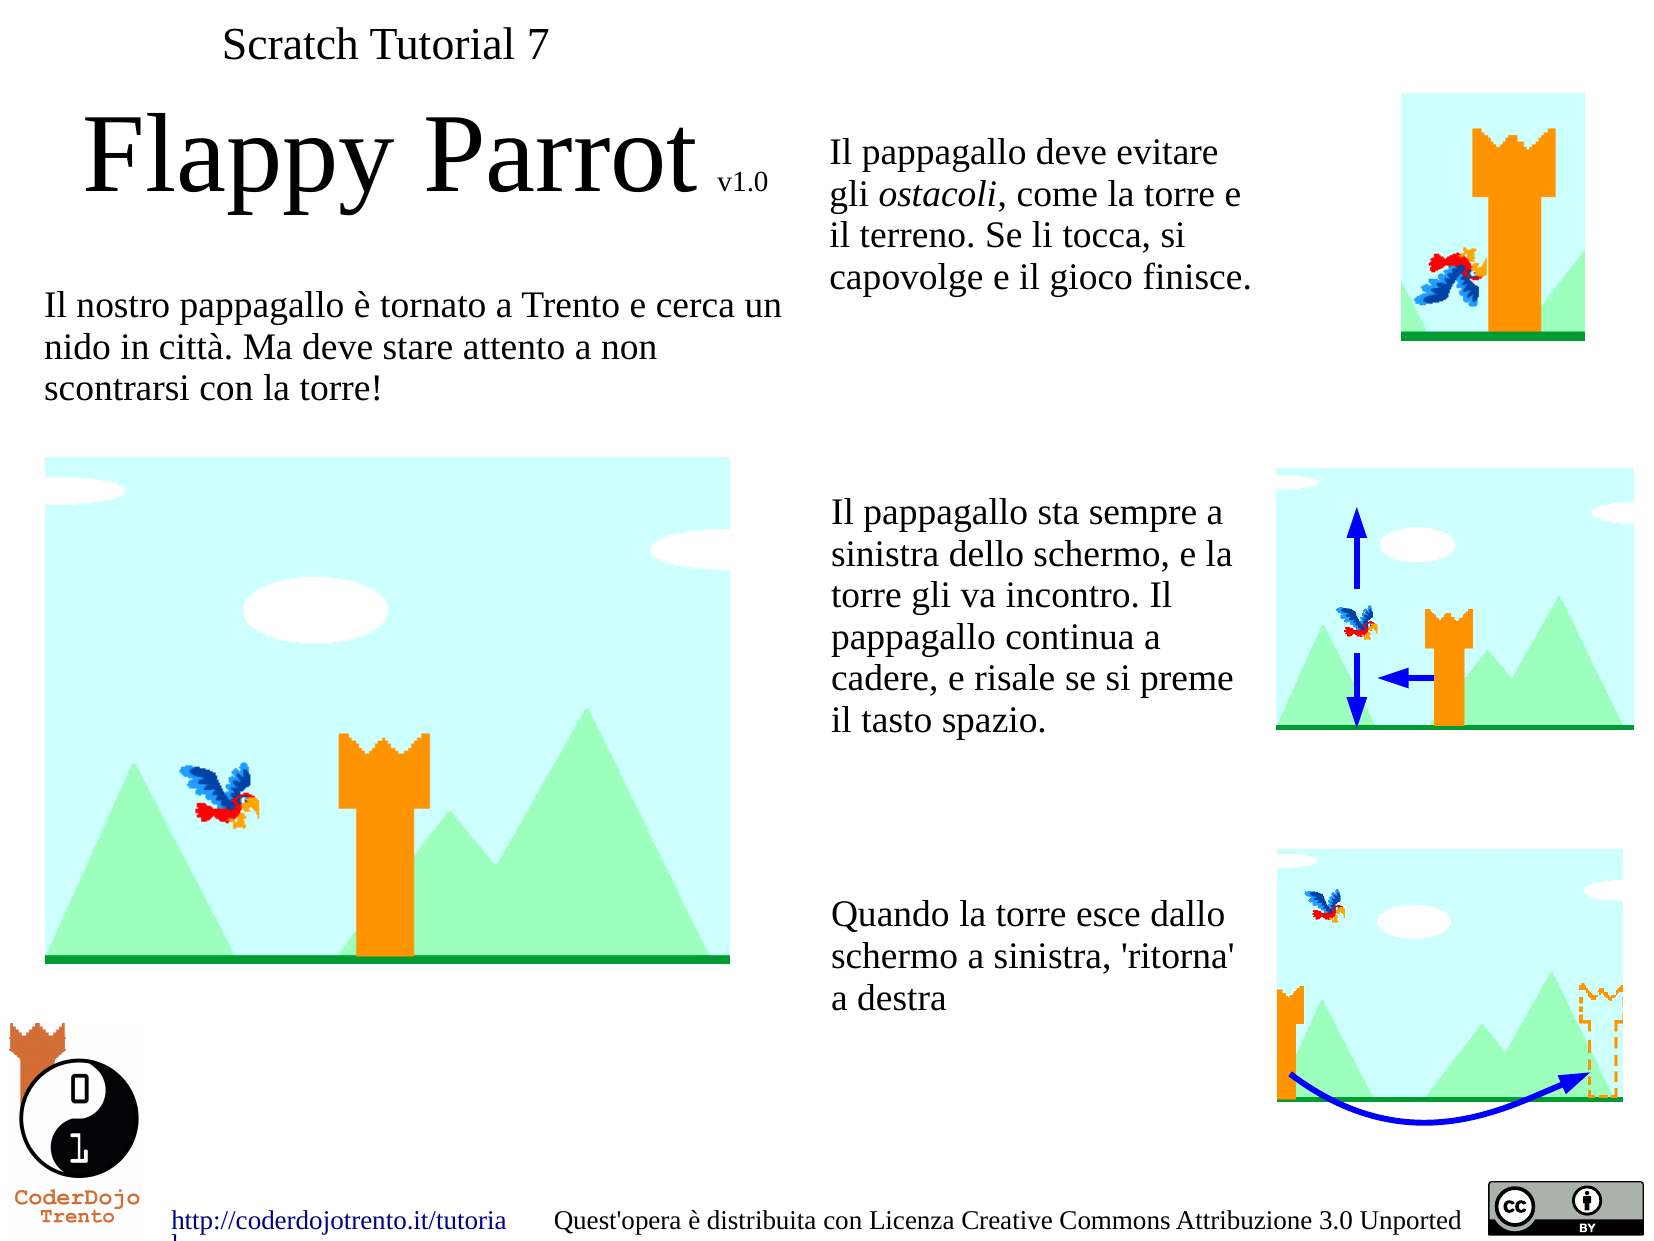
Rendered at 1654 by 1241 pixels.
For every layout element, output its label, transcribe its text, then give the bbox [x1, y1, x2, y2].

text_box Il pappagallo sta sempre a sinistra dello schermo, e la torre gli va incontro. Il pappagallo continua a cadere, e risale se si preme il tasto spazio. [816, 483, 1270, 754]
text_box Il pappagallo deve evitare gli ostacoli, come la torre e il terreno. Se li tocca, si capovolge e il gioco finisce. [814, 123, 1268, 309]
text_box http://coderdojotrento.it/tutorial [156, 1197, 529, 1241]
picture [1488, 1181, 1644, 1236]
text_box Quest'opera è distribuita con Licenza Creative Commons Attribuzione 3.0 Unported [532, 1198, 1498, 1241]
picture [1401, 93, 1585, 342]
text_box Il nostro pappagallo è tornato a Trento e cerca un nido in città. Ma deve stare attento a non scontrarsi con la torre! [29, 276, 799, 420]
text_box Scratch Tutorial 7 [160, 11, 612, 88]
text_box Quando la torre esce dallo schermo a sinistra, 'ritorna' a destra [816, 886, 1270, 1029]
picture [9, 1023, 141, 1237]
picture [1276, 468, 1634, 730]
picture [1277, 849, 1623, 1102]
picture [45, 457, 730, 964]
text_box Flappy Parrot v1.0 [67, 83, 784, 224]
